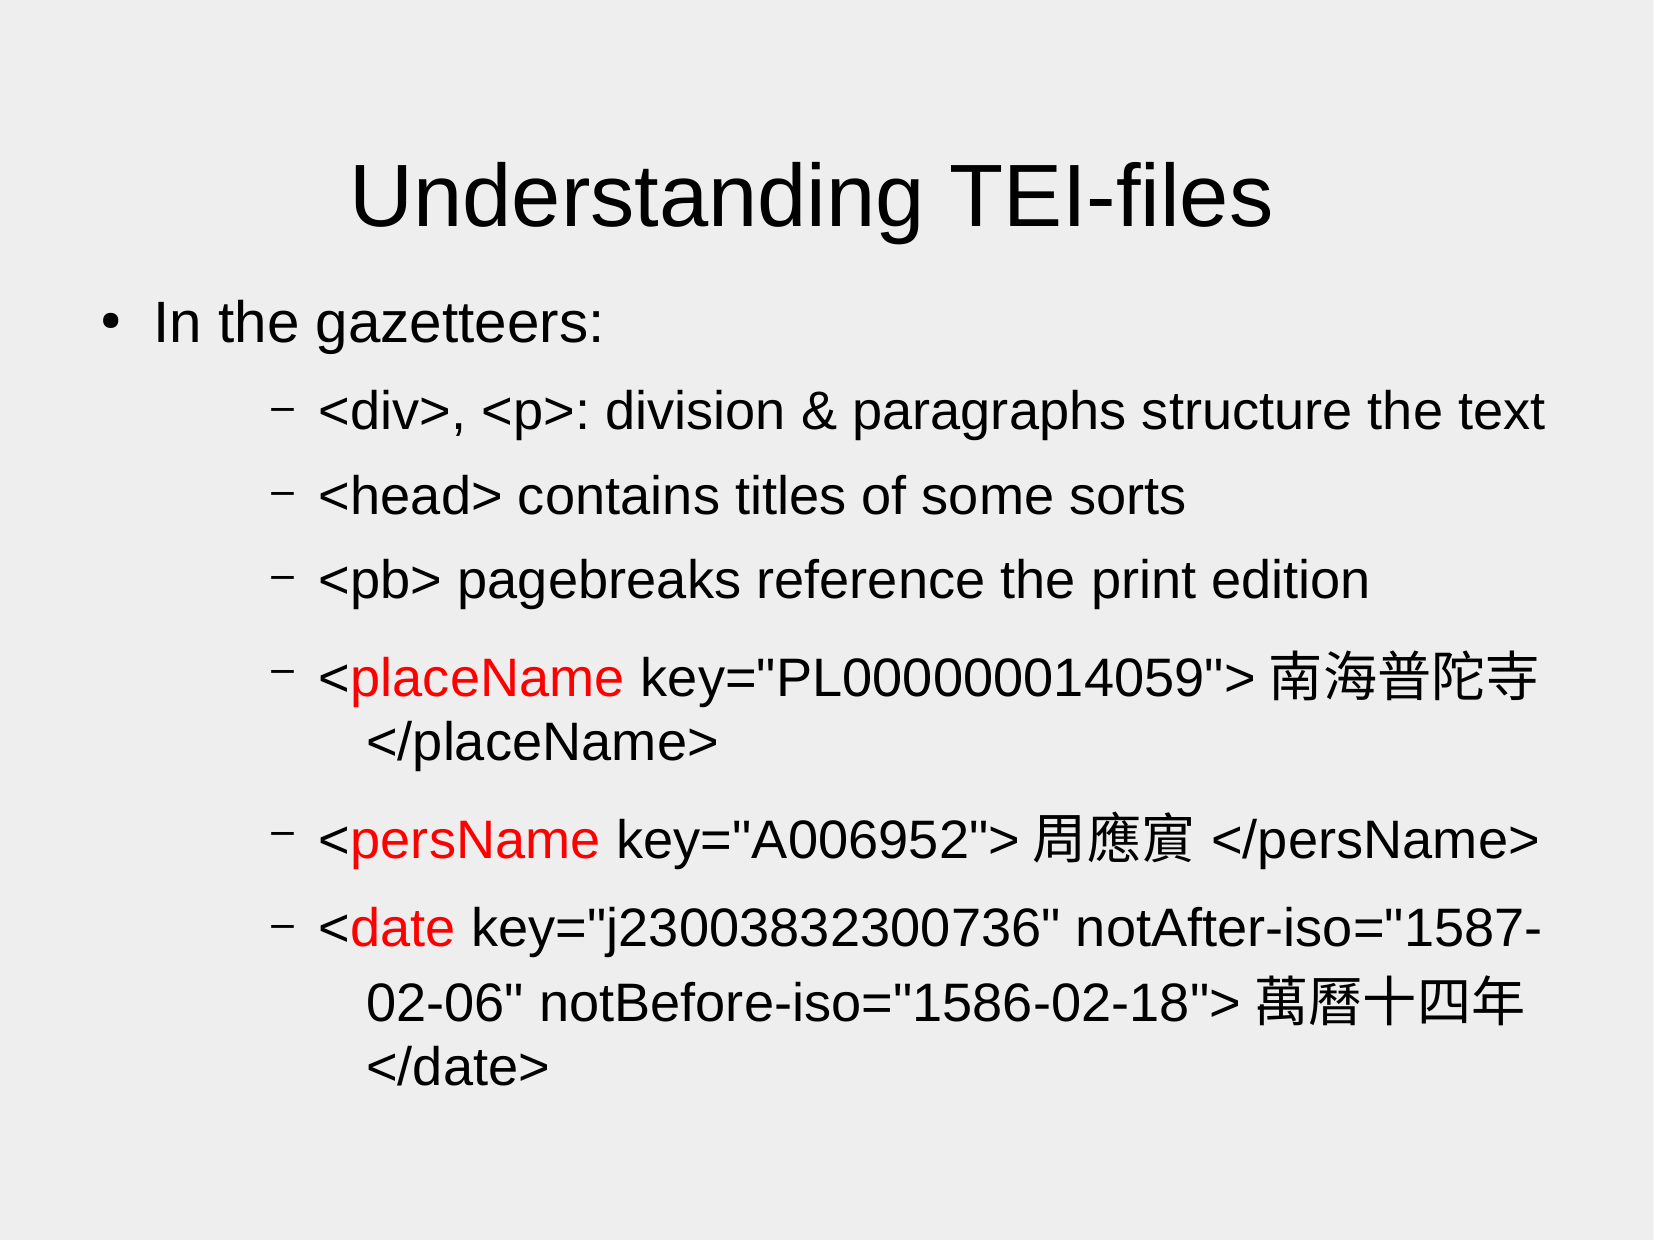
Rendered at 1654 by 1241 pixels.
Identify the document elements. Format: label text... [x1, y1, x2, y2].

title Understanding TEI-files [118, 112, 1506, 281]
list In the gazetteers: <div>, <p>: division & paragraphs structure the text <head> contains titles of some sorts <pb> pagebreaks reference the print edition <placeName key="PL000000014059">南海普陀寺</placeName> <persName key="A006952">周應賔</persName> <date key="j23003832300736" notAfter-iso="1587-02-06" notBefore-iso="1586-02-18">萬曆十四年</date> [82, 290, 1571, 1106]
